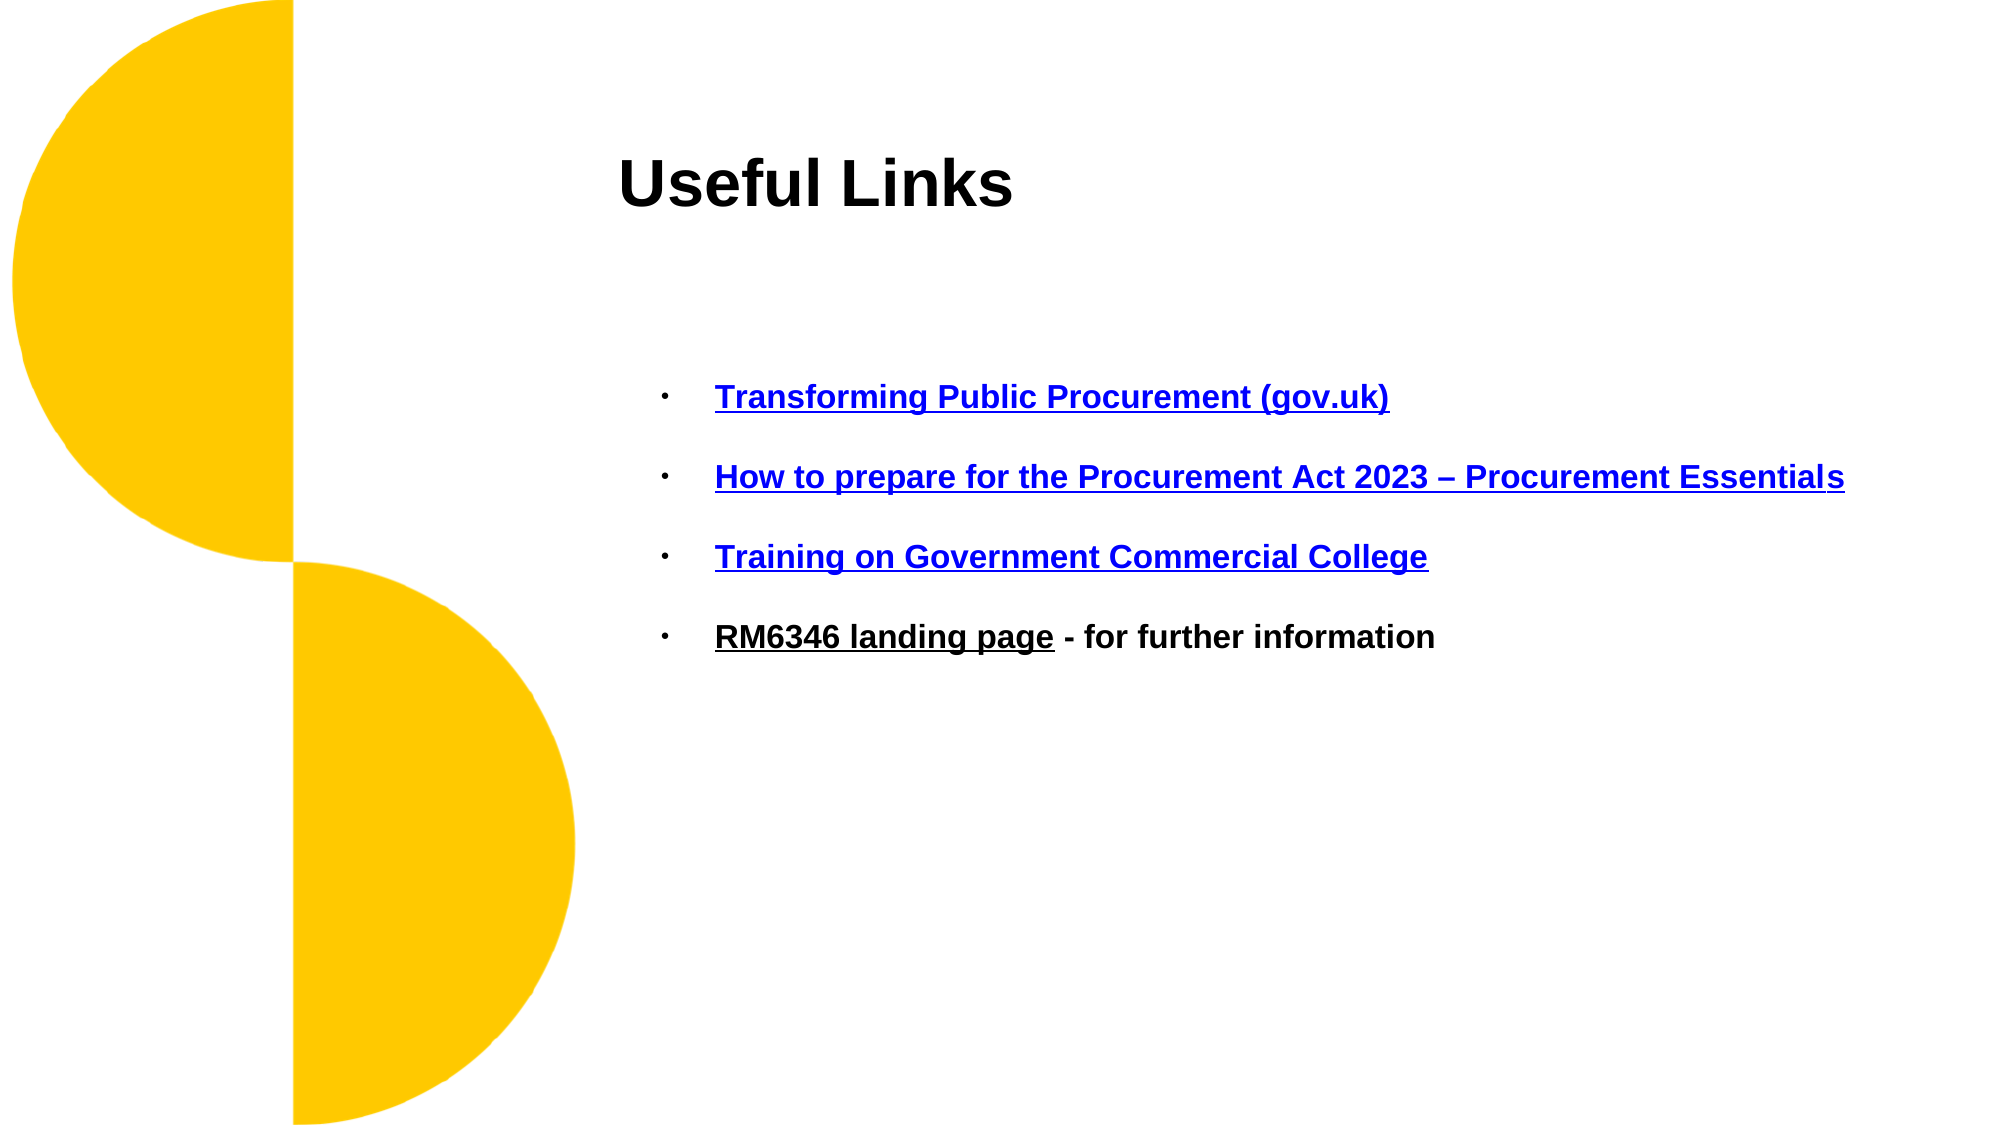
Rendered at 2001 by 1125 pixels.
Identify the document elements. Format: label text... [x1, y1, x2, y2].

title Transforming Public Procurement (gov.uk) How to prepare for the Procurement Act 2023 – Procurement Essentials Training on Government Commercial College RM6346 landing page - for further information [618, 335, 1969, 751]
title Useful Links [618, 139, 1854, 279]
